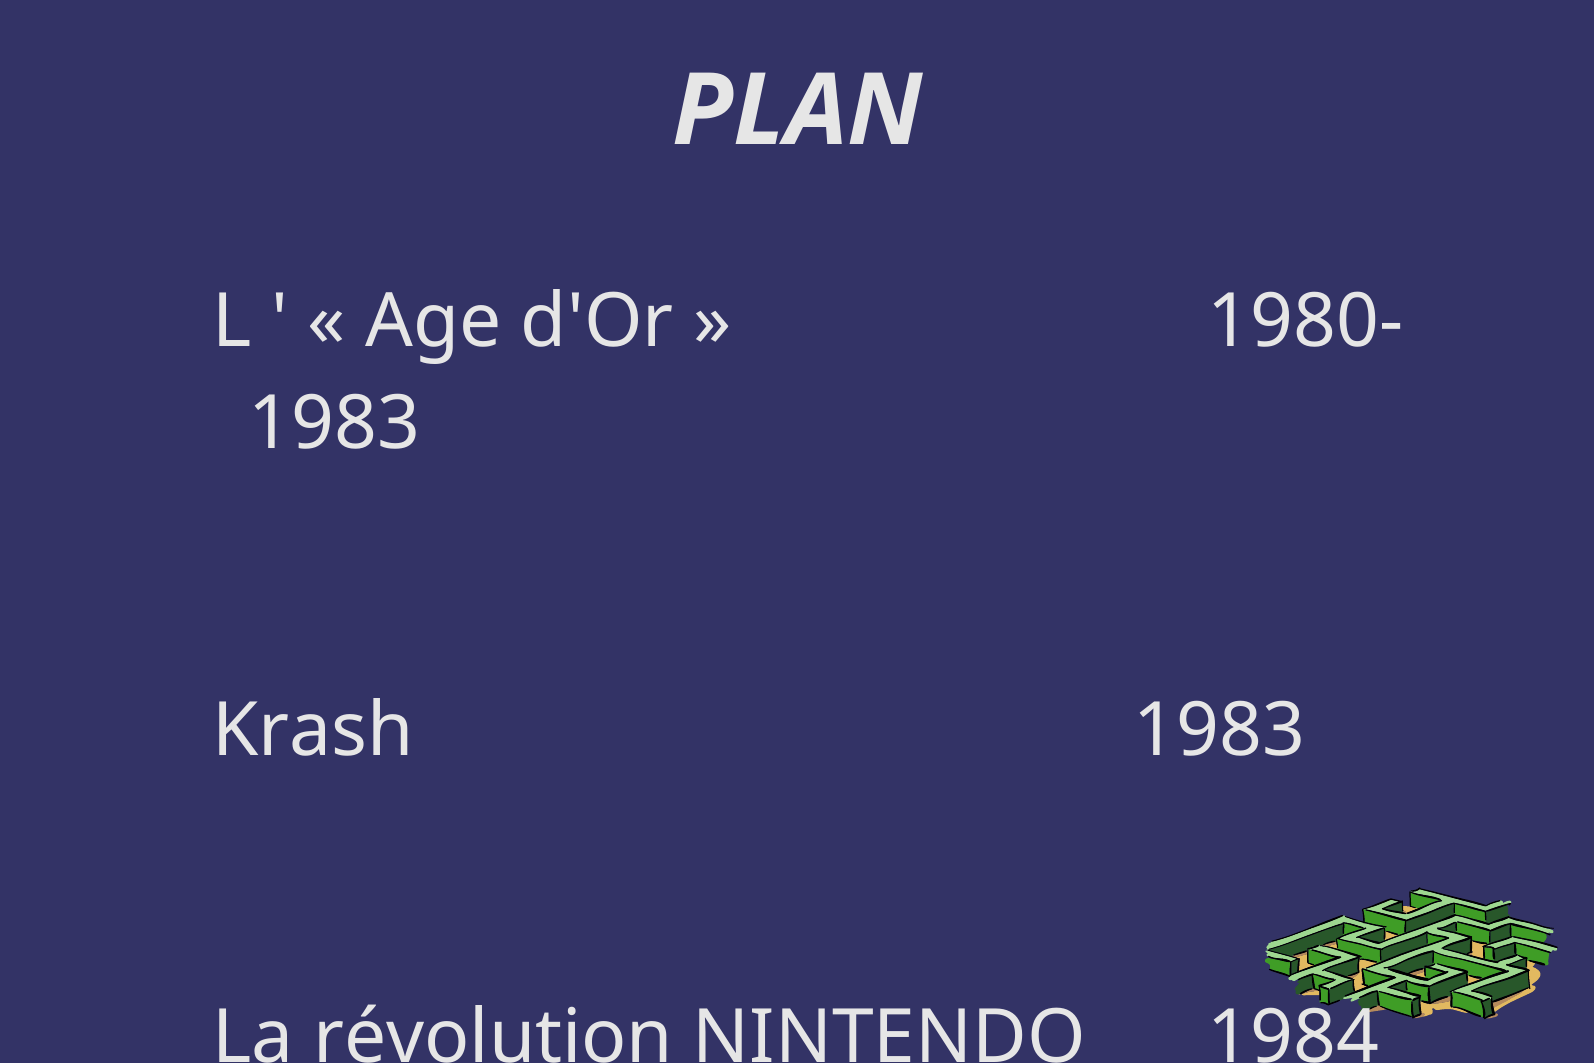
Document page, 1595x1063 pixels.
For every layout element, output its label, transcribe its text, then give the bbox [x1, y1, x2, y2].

title PLAN [117, 16, 1479, 194]
list L ' « Age d'Or » 1980-1983 Krash 1983 La révolution NINTENDO 1984 [177, 265, 1519, 921]
